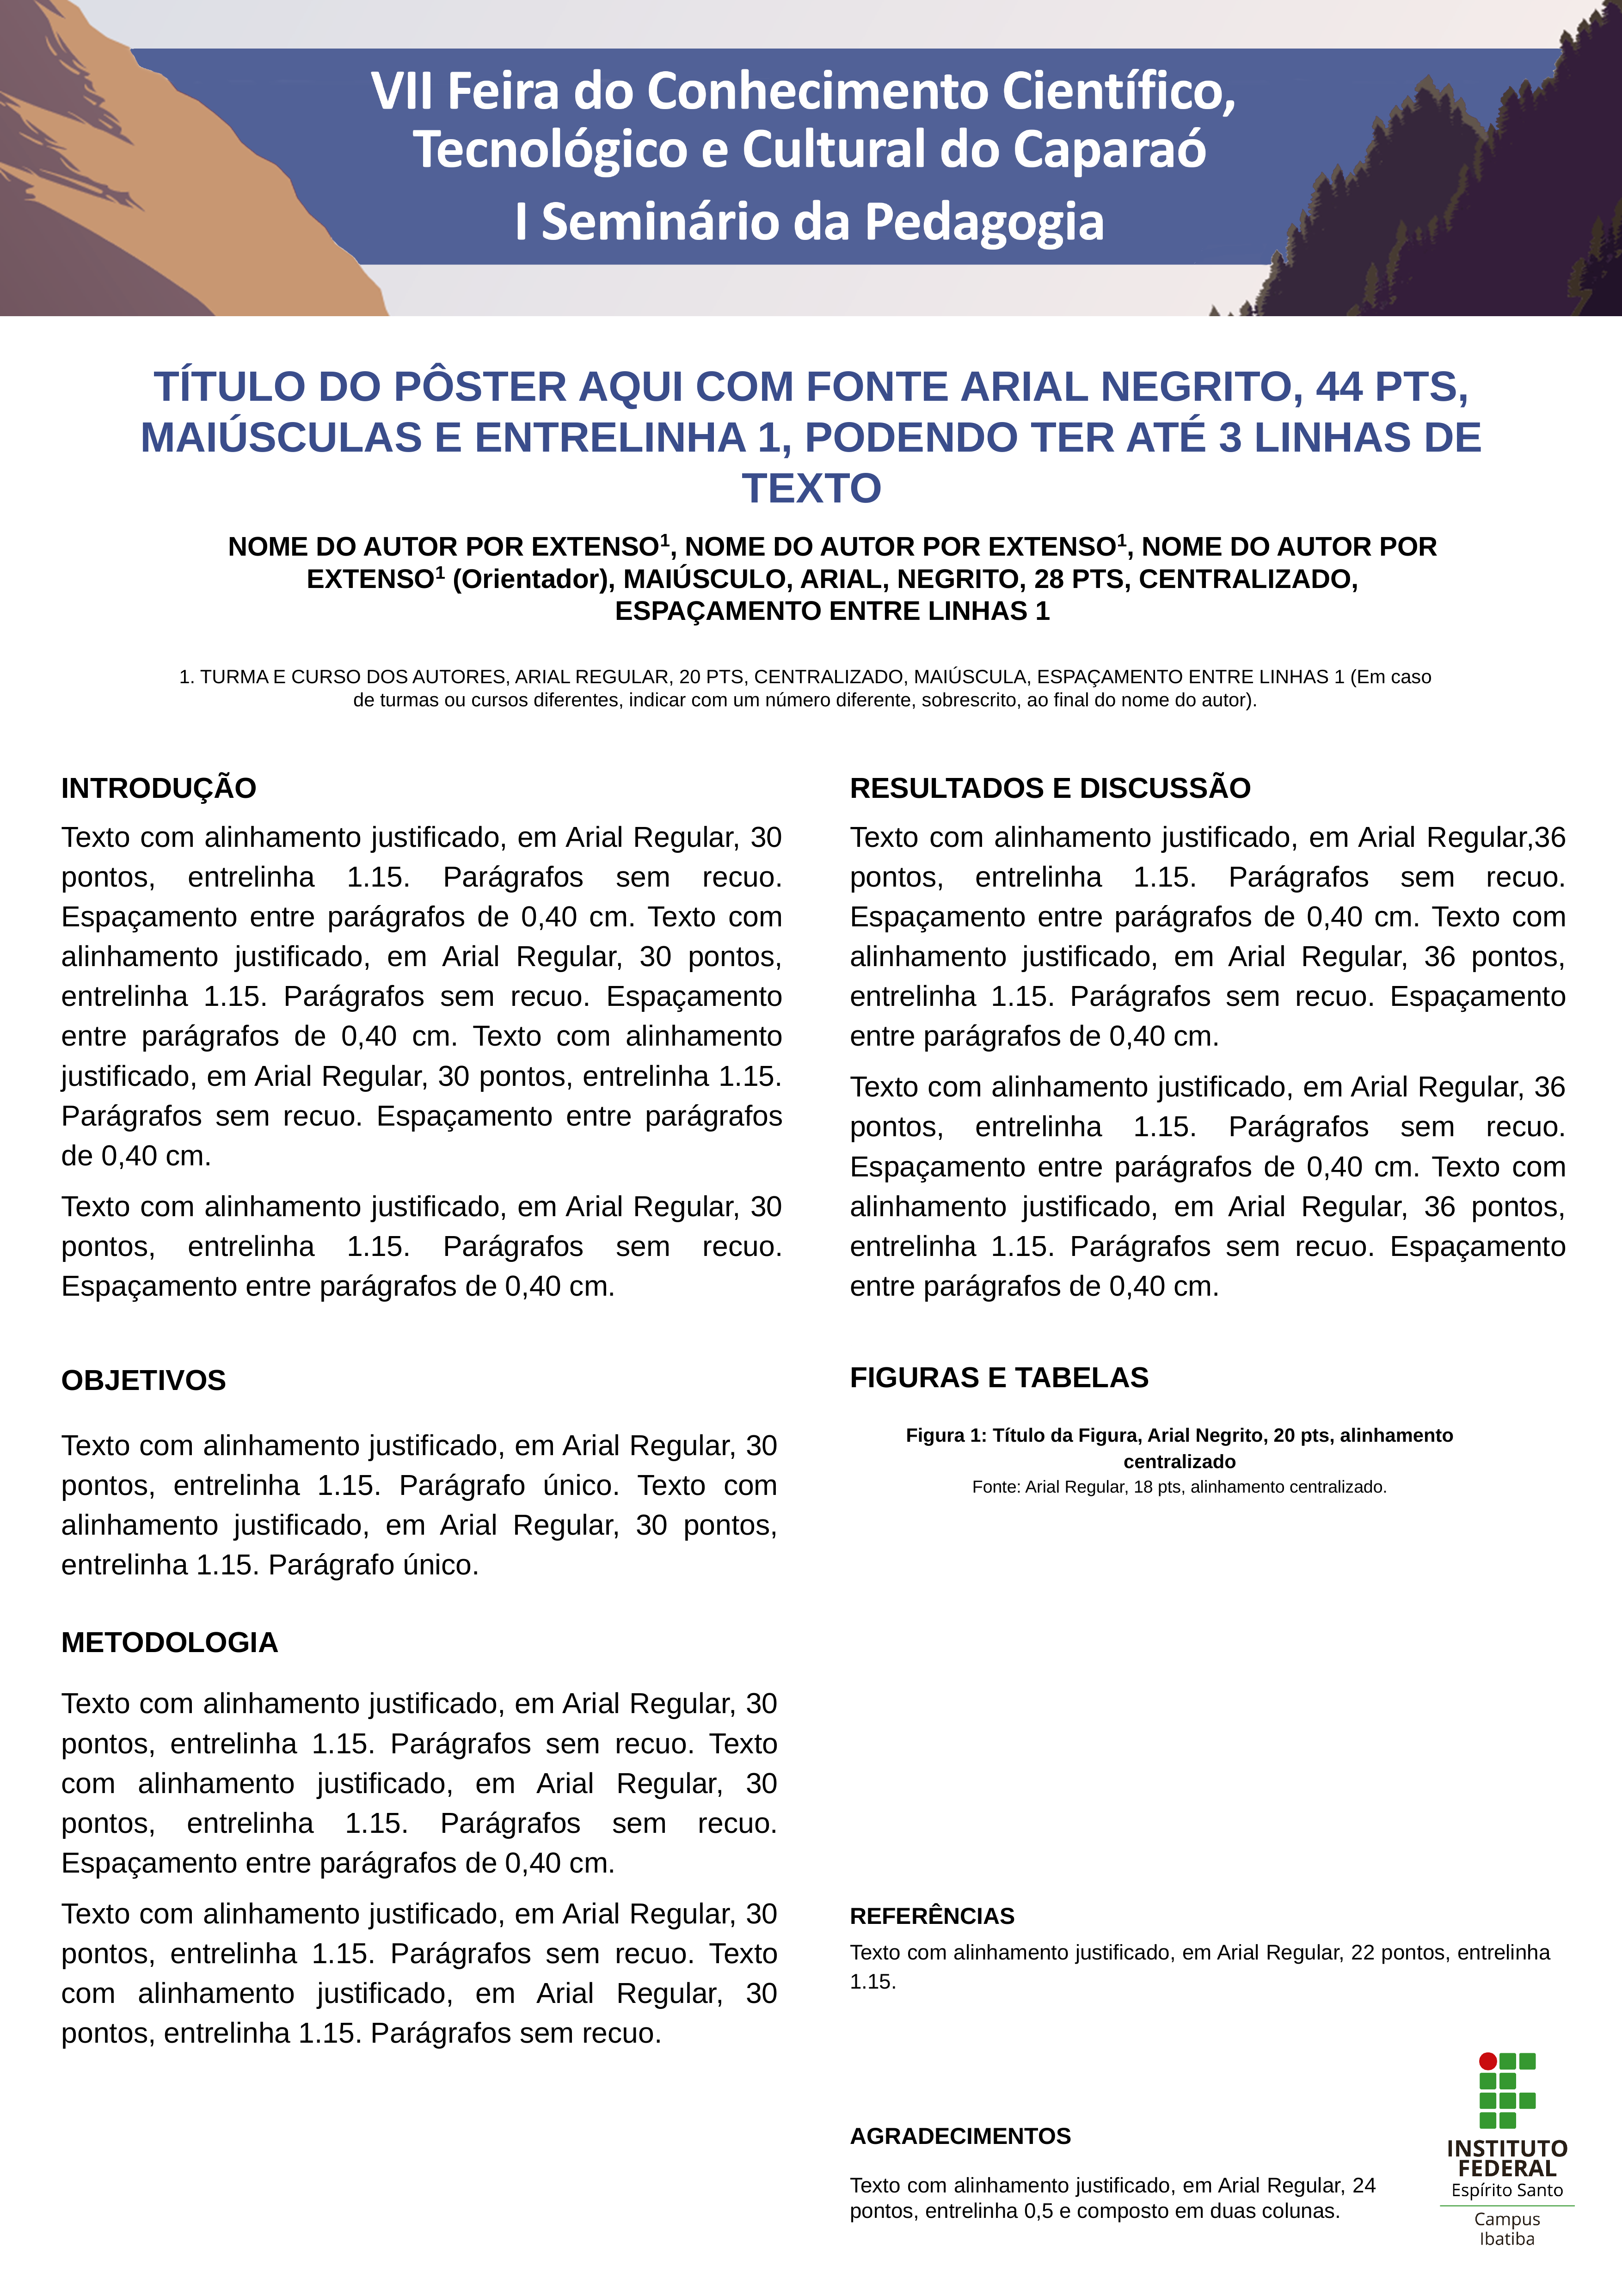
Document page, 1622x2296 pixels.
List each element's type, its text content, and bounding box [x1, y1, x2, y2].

text_box 1. TURMA E CURSO DOS AUTORES, ARIAL REGULAR, 20 PTS, CENTRALIZADO, MAIÚSCULA, ESPAÇAMENTO ENTRE LINHAS 1 (Em caso de turmas ou cursos diferentes, indicar com um número diferente, sobrescrito, ao final do nome do autor). [166, 611, 1445, 764]
picture [0, 0, 1622, 316]
text_box METODOLOGIA [55, 1620, 777, 1689]
text_box Texto com alinhamento justificado, em Arial Regular, 22 pontos, entrelinha 1.15. [843, 1931, 1561, 2044]
text_box Texto com alinhamento justificado, em Arial Regular, 30 pontos, entrelinha 1.15. Parágrafos sem recuo. Espaçamento entre parágrafos de 0,40 cm. Texto com alinhamento justificado, em Arial Regular, 30 pontos, entrelinha 1.15. Parágrafos sem recuo. Espaçamento entre parágrafos de 0,40 cm. Texto com alinhamento justificado, em Arial Regular, 30 pontos, entrelinha 1.15. Parágrafos sem recuo. Espaçamento entre parágrafos de 0,40 cm. Texto com alinhamento justificado, em Arial Regular, 30 pontos, entrelinha 1.15. Parágrafos sem recuo. Espaçamento entre parágrafos de 0,40 cm. [55, 809, 792, 1333]
text_box AGRADECIMENTOS [843, 2118, 1384, 2186]
text_box Texto com alinhamento justificado, em Arial Regular, 24 pontos, entrelinha 0,5 e composto em duas colunas. [843, 2168, 1412, 2264]
text_box INTRODUÇÃO [55, 766, 778, 835]
text_box Texto com alinhamento justificado, em Arial Regular, 30 pontos, entrelinha 1.15. Parágrafos sem recuo. Texto com alinhamento justificado, em Arial Regular, 30 pontos, entrelinha 1.15. Parágrafos sem recuo. Espaçamento entre parágrafos de 0,40 cm. Texto com alinhamento justificado, em Arial Regular, 30 pontos, entrelinha 1.15. Parágrafos sem recuo. Texto com alinhamento justificado, em Arial Regular, 30 pontos, entrelinha 1.15. Parágrafos sem recuo. [55, 1676, 792, 2252]
text_box Figura 1: Título da Figura, Arial Negrito, 20 pts, alinhamento centralizado Fonte: Arial Regular, 18 pts, alinhamento centralizado. [879, 1416, 1481, 1491]
text_box TÍTULO DO PÔSTER AQUI COM FONTE ARIAL NEGRITO, 44 PTS, MAIÚSCULAS E ENTRELINHA 1, PODENDO TER ATÉ 3 LINHAS DE TEXTO [109, 316, 1516, 556]
text_box NOME DO AUTOR POR EXTENSO1, NOME DO AUTOR POR EXTENSO1, NOME DO AUTOR POR EXTENSO1 (Orientador), MAIÚSCULO, ARIAL, NEGRITO, 28 PTS, CENTRALIZADO, ESPAÇAMENTO ENTRE LINHAS 1 [194, 498, 1472, 656]
picture [1379, 2020, 1622, 2277]
text_box REFERÊNCIAS [843, 1884, 1541, 1931]
text_box OBJETIVOS [55, 1341, 778, 1409]
text_box Texto com alinhamento justificado, em Arial Regular,36 pontos, entrelinha 1.15. Parágrafos sem recuo. Espaçamento entre parágrafos de 0,40 cm. Texto com alinhamento justificado, em Arial Regular, 36 pontos, entrelinha 1.15. Parágrafos sem recuo. Espaçamento entre parágrafos de 0,40 cm. Texto com alinhamento justificado, em Arial Regular, 36 pontos, entrelinha 1.15. Parágrafos sem recuo. Espaçamento entre parágrafos de 0,40 cm. Texto com alinhamento justificado, em Arial Regular, 36 pontos, entrelinha 1.15. Parágrafos sem recuo. Espaçamento entre parágrafos de 0,40 cm. [843, 835, 1574, 1264]
text_box RESULTADOS E DISCUSSÃO [843, 766, 1580, 835]
text_box Texto com alinhamento justificado, em Arial Regular, 30 pontos, entrelinha 1.15. Parágrafo único. Texto com alinhamento justificado, em Arial Regular, 30 pontos, entrelinha 1.15. Parágrafo único. [55, 1418, 792, 1604]
text_box FIGURAS E TABELAS [843, 1355, 1541, 1424]
